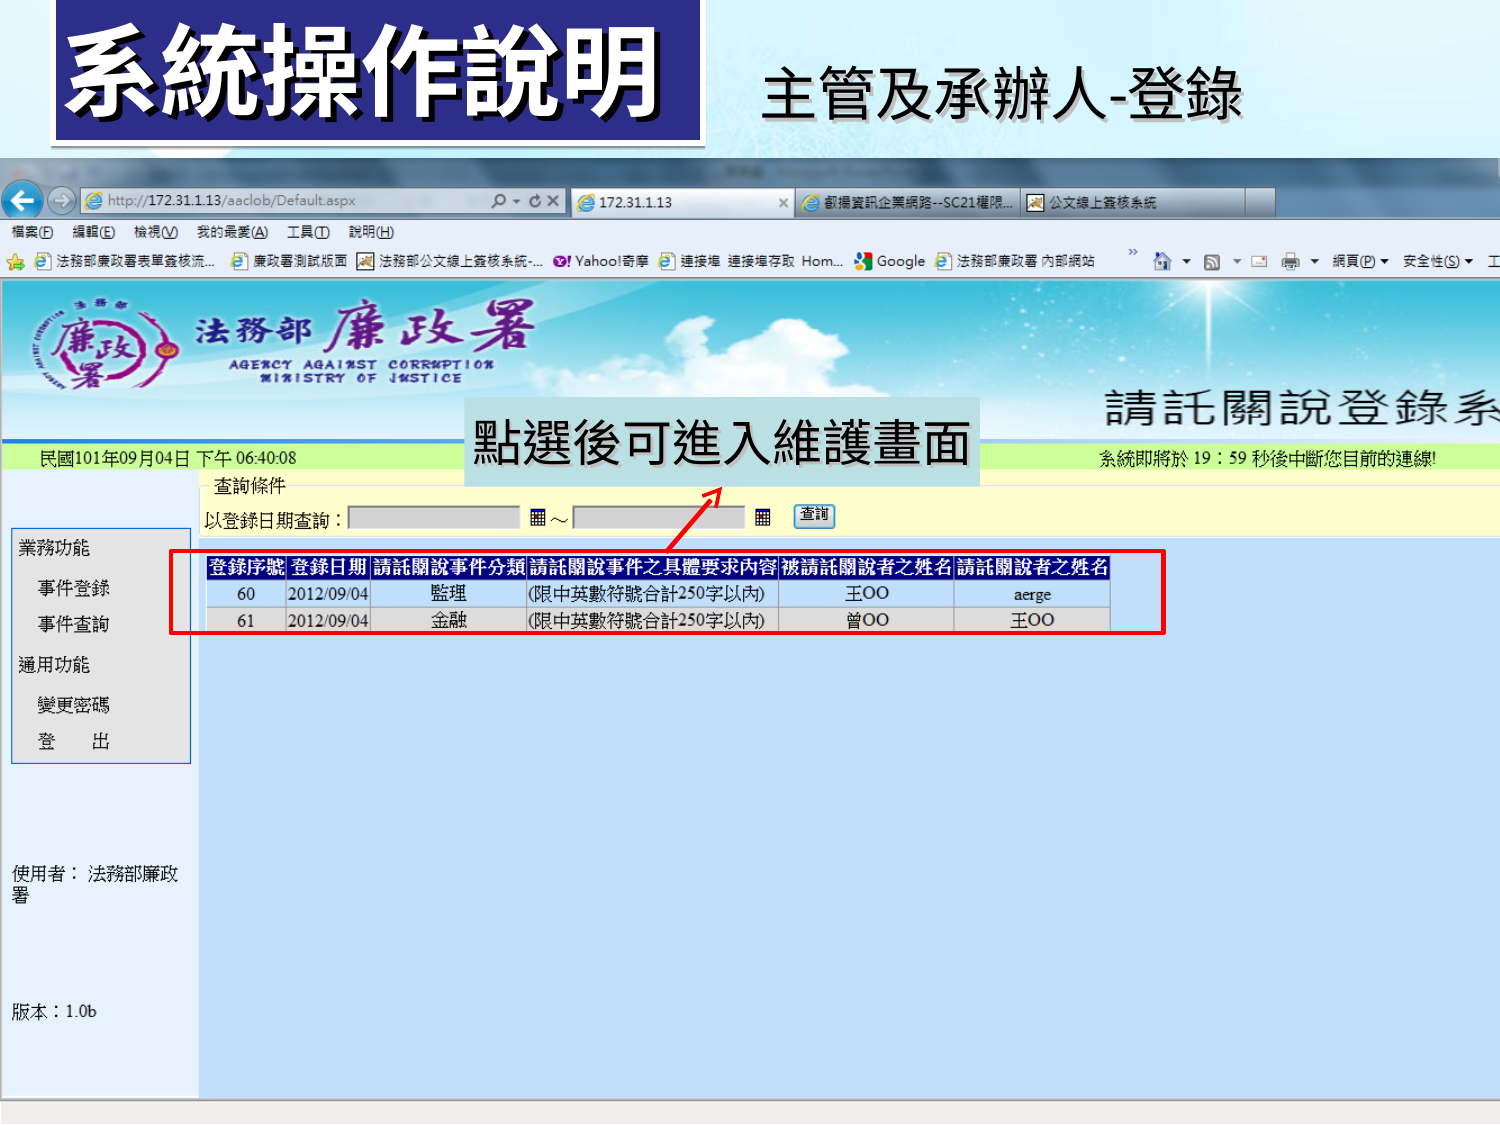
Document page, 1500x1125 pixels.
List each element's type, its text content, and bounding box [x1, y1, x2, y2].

title 系統操作說明 [53, 0, 703, 144]
picture [0, 0, 1500, 1125]
text_box 主管及承辦人-登錄 [751, 42, 1252, 213]
text_box 點選後可進入維護畫面 [464, 397, 980, 487]
